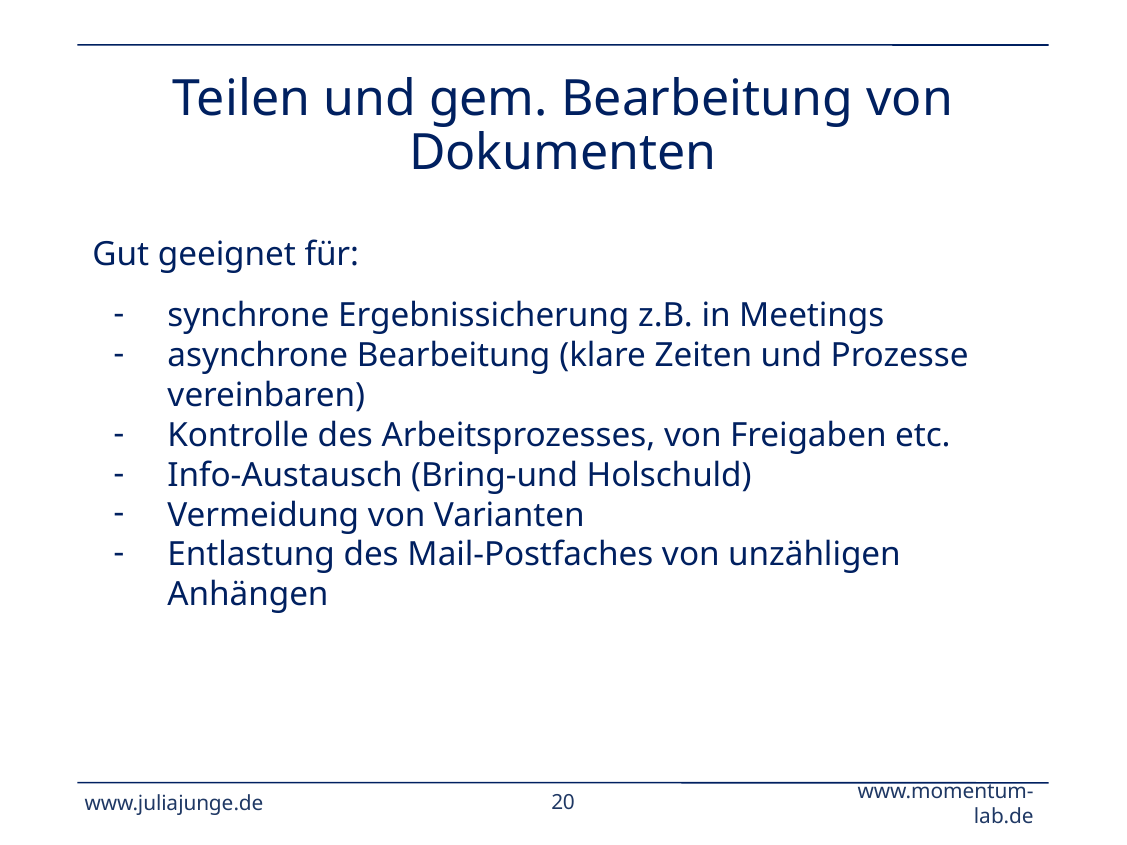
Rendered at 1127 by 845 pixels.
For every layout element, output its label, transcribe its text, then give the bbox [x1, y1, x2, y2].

list Gut geeignet für: synchrone Ergebnissicherung z.B. in Meetings asynchrone Bearbeitung (klare Zeiten und Prozesse vereinbaren) Kontrolle des Arbeitsprozesses, von Freigaben etc. Info-Austausch (Bring-und Holschuld) Vermeidung von Varianten Entlastung des Mail-Postfaches von unzähligen Anhängen [77, 224, 1049, 761]
slide_number www.momentum-lab.de [795, 780, 1049, 825]
slide_number <number> [436, 780, 690, 825]
slide_number www.juliajunge.de [69, 780, 331, 825]
title Teilen und gem. Bearbeitung von Dokumenten [77, 44, 1049, 209]
